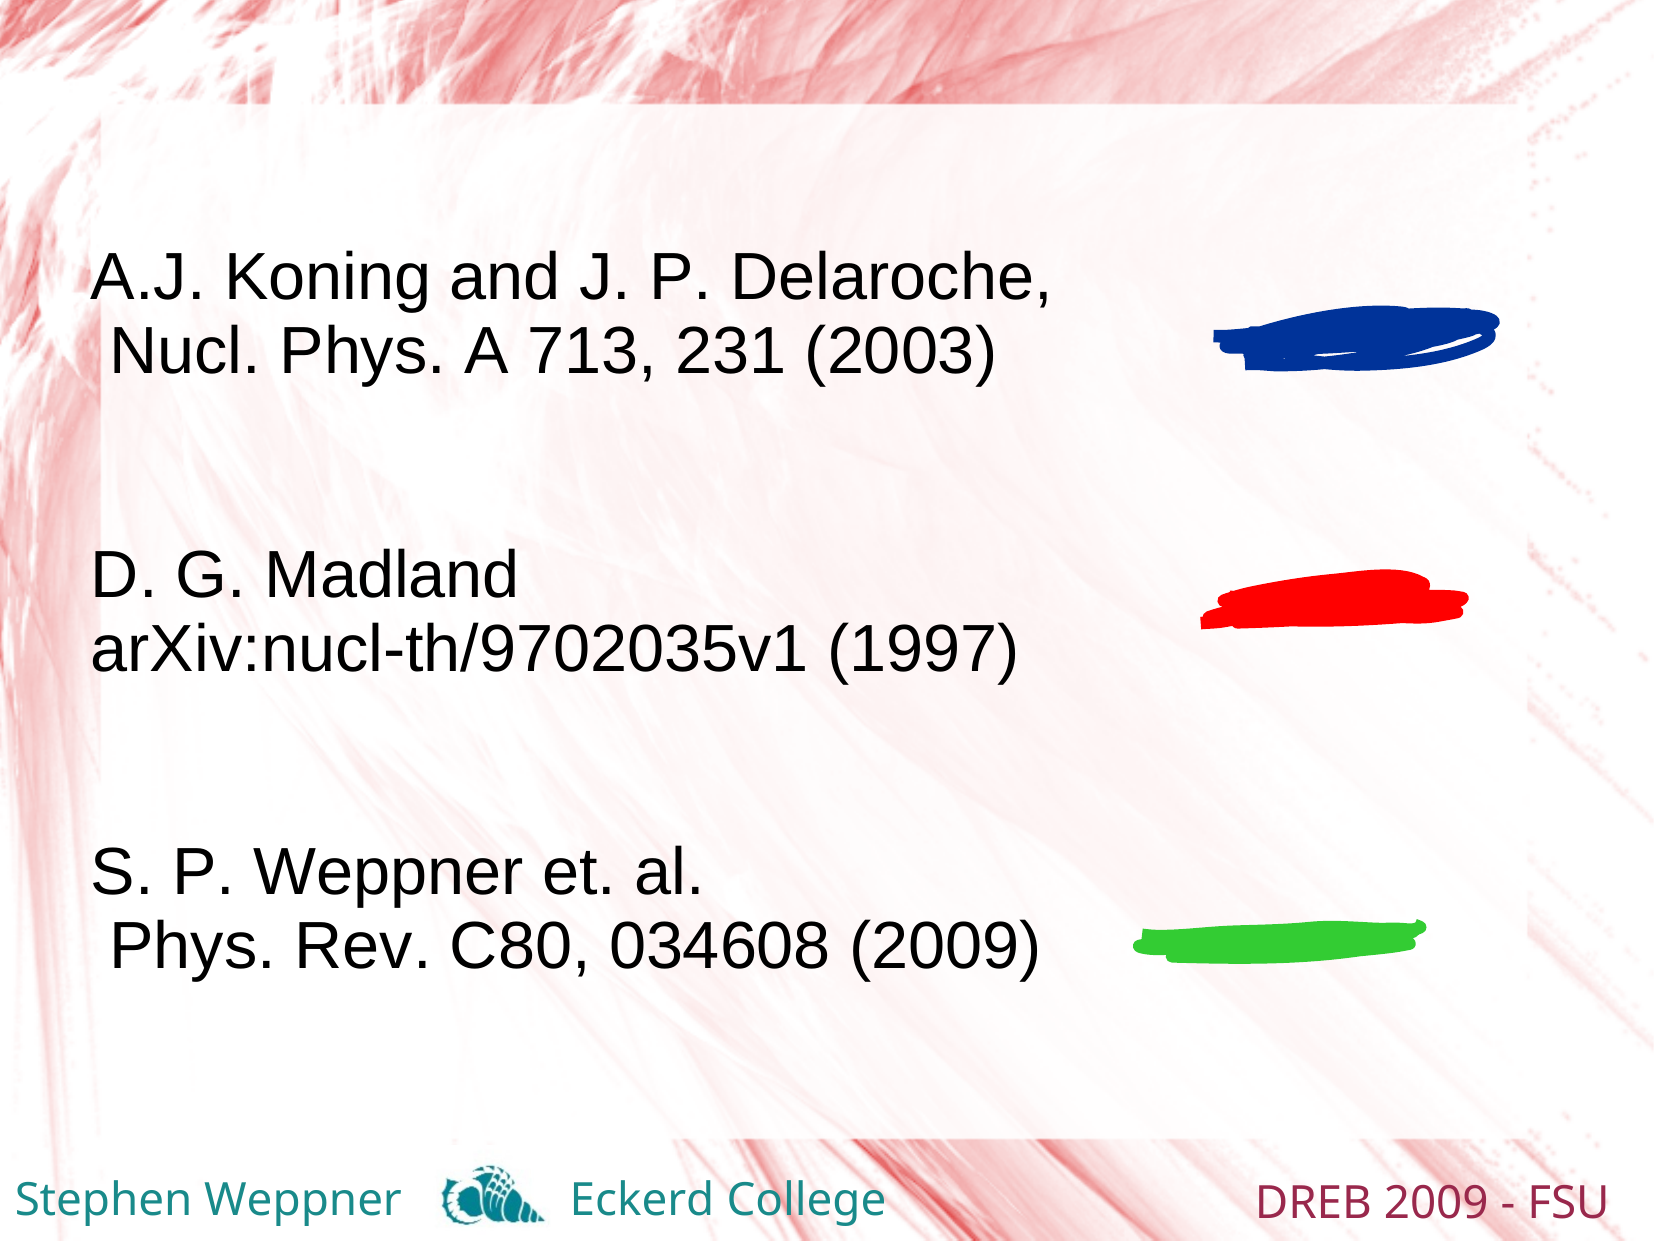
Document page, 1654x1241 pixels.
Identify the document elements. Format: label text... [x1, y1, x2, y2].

picture [0, 0, 1654, 1241]
text_box Stephen Weppner Eckerd College [0, 1155, 889, 1232]
text_box J. Koning and J. P. Delaroche, Nucl. Phys. A 713, 231 (2003) D. G. Madland arXiv:nucl-th/9702035v1 (1997) S. P. Weppner et. al. Phys. Rev. C80, 034608 (2009) [76, 232, 1189, 992]
text_box DREB 2009 - FSU [1240, 1159, 1644, 1236]
